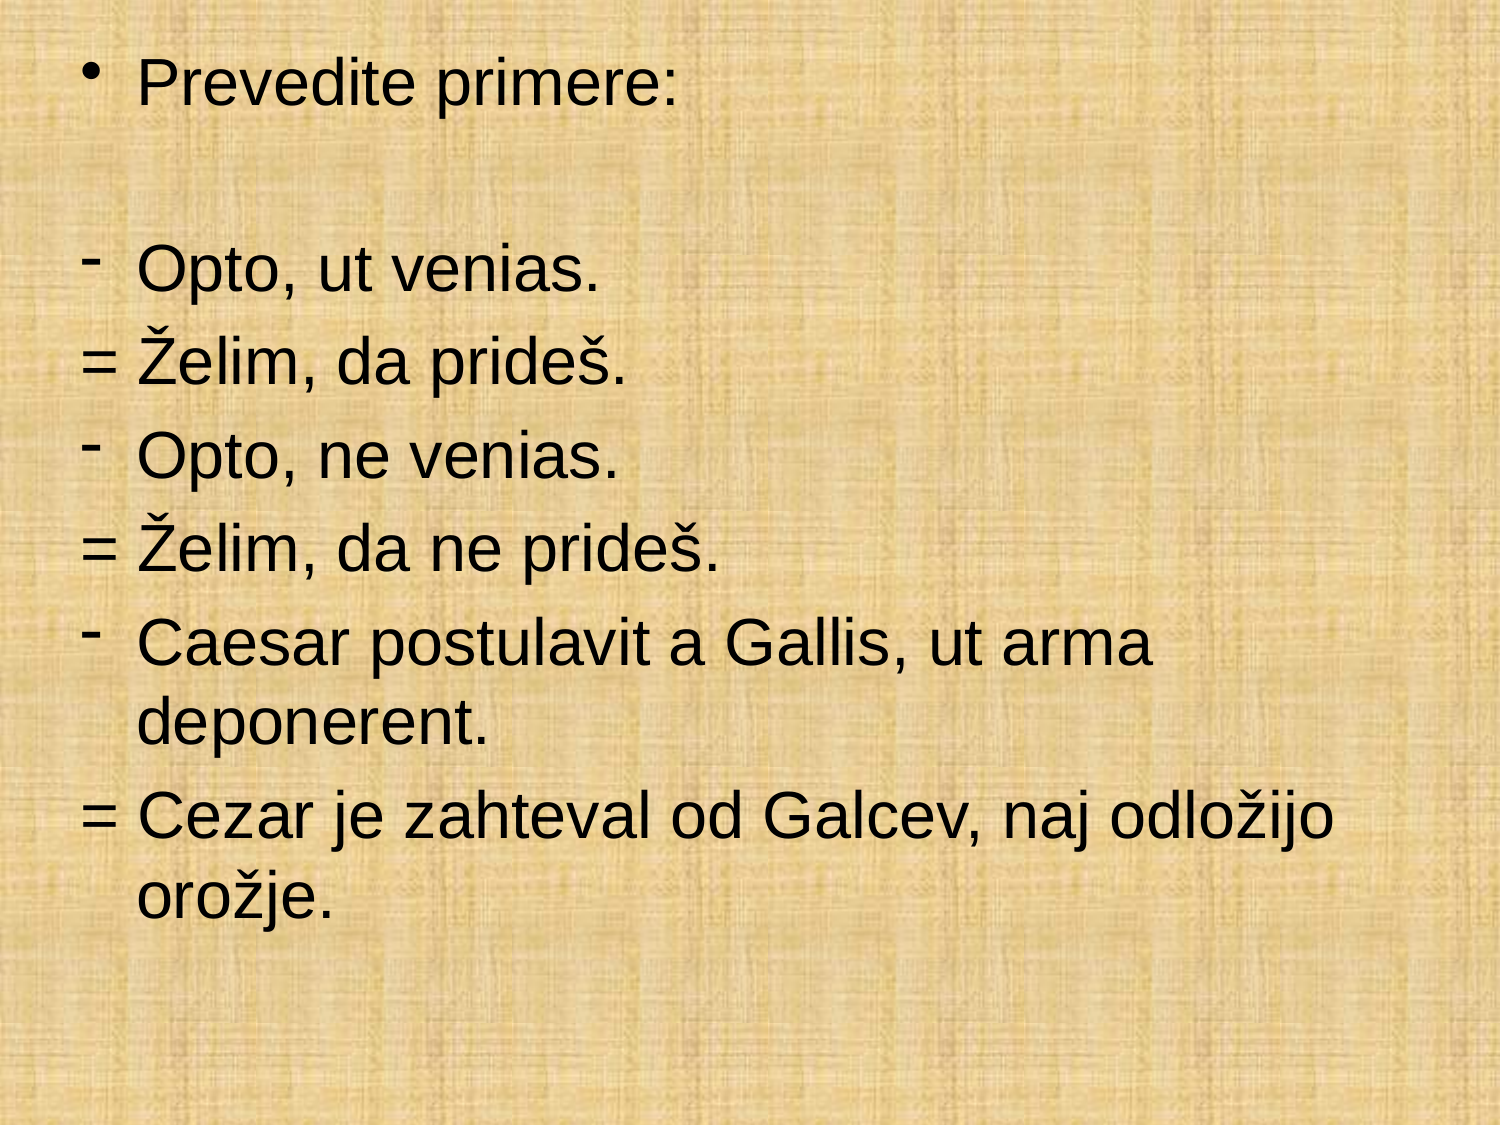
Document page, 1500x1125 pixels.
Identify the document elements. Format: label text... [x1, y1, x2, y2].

list Prevedite primere: Opto, ut venias. = Želim, da prideš. Opto, ne venias. = Želim, da ne prideš. Caesar postulavit a Gallis, ut arma deponerent. = Cezar je zahteval od Galcev, naj odložijo orožje. [64, 31, 1425, 1005]
picture [0, 0, 1500, 1125]
